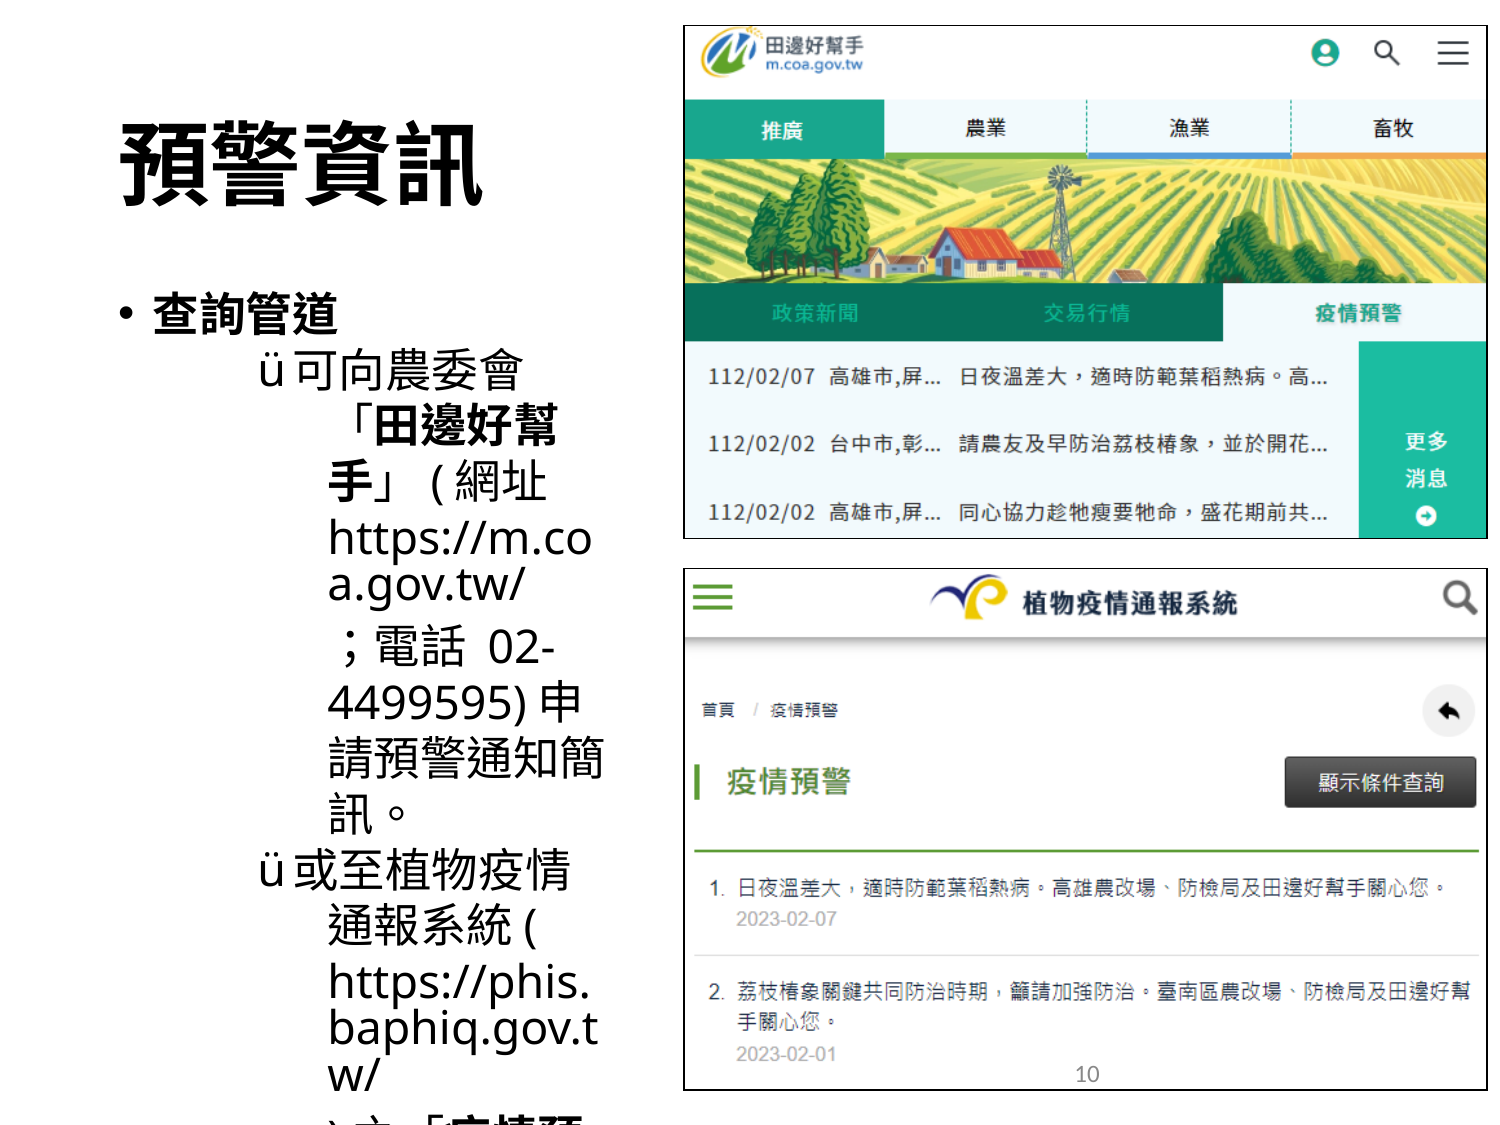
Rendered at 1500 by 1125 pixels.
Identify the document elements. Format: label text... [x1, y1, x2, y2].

list 查詢管道 可向農委會「田邊好幫手」(網址https://m.coa.gov.tw/；電話 02-4499595)申請預警通知簡訊。 或至植物疫情通報系統(https://phis.baphiq.gov.tw/)之「疫情預警」查詢。 [103, 277, 631, 1090]
text_box [1059, 1042, 1397, 1103]
picture [684, 569, 1487, 1090]
picture [684, 26, 1487, 538]
title 預警資訊 [103, 59, 683, 278]
